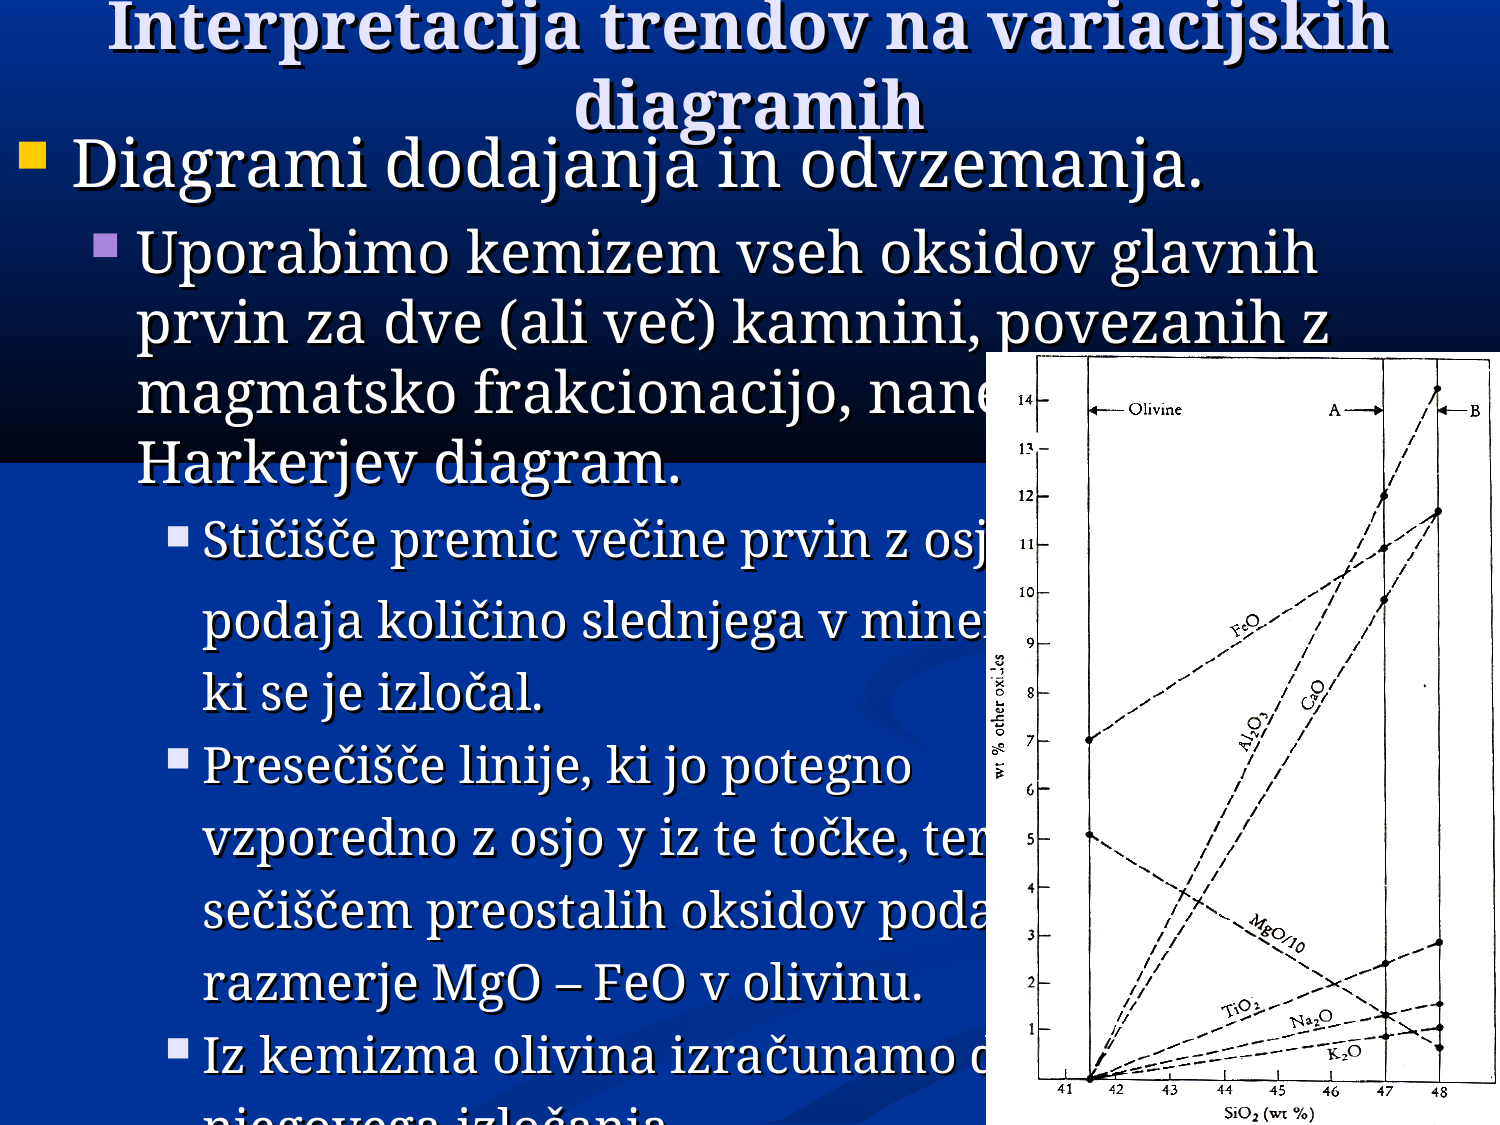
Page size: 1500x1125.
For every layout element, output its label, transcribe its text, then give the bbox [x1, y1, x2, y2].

picture [986, 352, 1500, 1125]
title Interpretacija trendov na variacijskih diagramih [0, 0, 1500, 113]
list Diagrami dodajanja in odvzemanja. Uporabimo kemizem vseh oksidov glavnih prvin za dve (ali več) kamnini, povezanih z magmatsko frakcionacijo, nanešenih na Harkerjev diagram. Stičišče premic večine prvin z osjo SiO2 podaja količino slednjega v mineralu, ki se je izločal. Presečišče linije, ki jo potegno vzporedno z osjo y iz te točke, ter sečiščem preostalih oksidov podaja razmerje MgO – FeO v olivinu. Iz kemizma olivina izračunamo delež njegovega izločanja. [0, 113, 1500, 1125]
